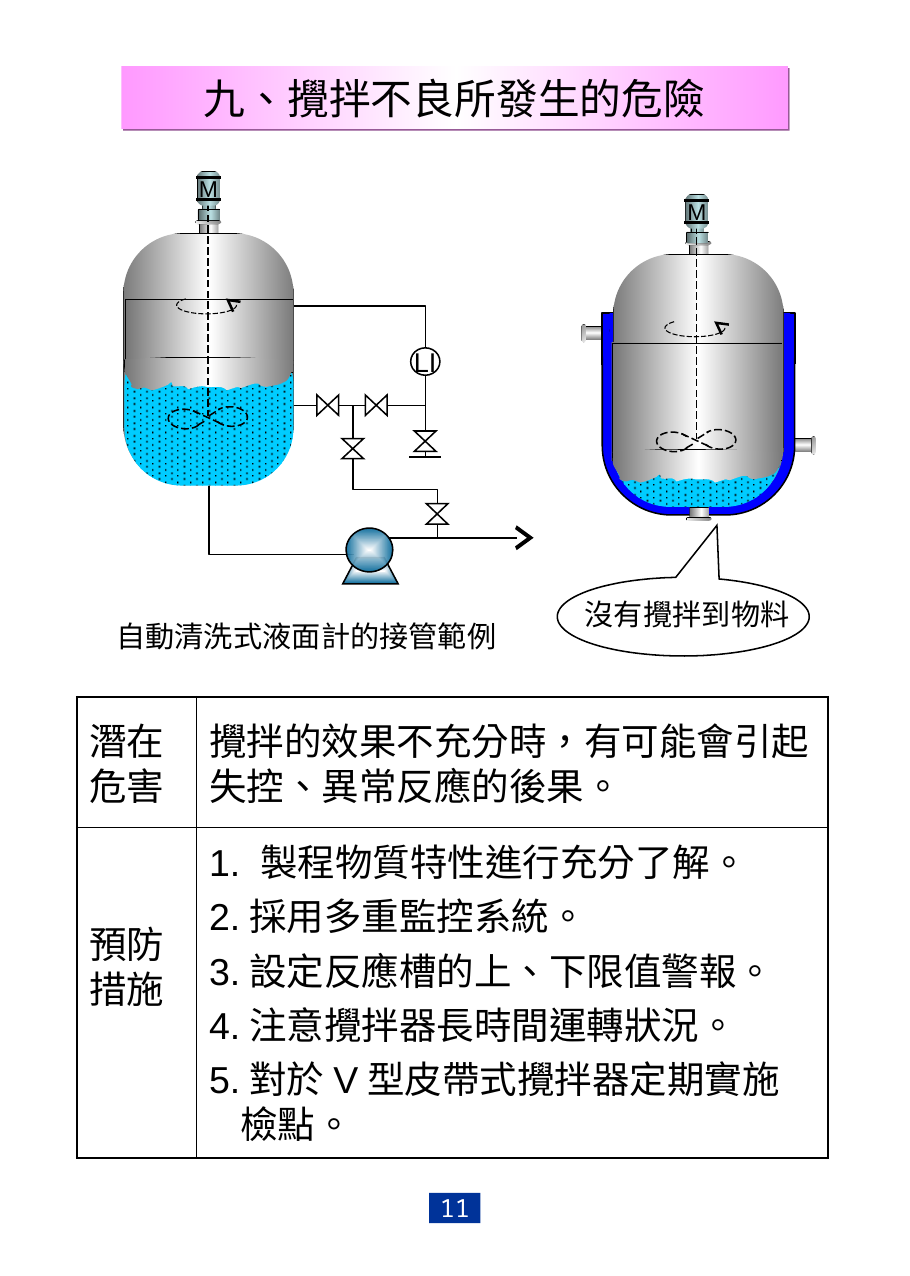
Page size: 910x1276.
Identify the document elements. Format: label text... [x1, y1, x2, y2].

text_box M [197, 179, 221, 198]
text_box M [197, 201, 220, 206]
text_box LI [410, 347, 440, 376]
text_box [426, 503, 448, 525]
text_box [581, 229, 816, 521]
text_box [316, 394, 339, 416]
text_box [365, 395, 388, 416]
table_cell 預防措施 [78, 828, 196, 1157]
text_box M [686, 224, 708, 229]
text_box M [197, 171, 220, 176]
table_header 攪拌的效果不充分時，有可能會引起失控、異常反應的後果。 [197, 698, 827, 827]
text_box M [685, 202, 709, 221]
text_box [123, 206, 294, 486]
text_box M [685, 193, 708, 199]
text_box 自動清洗式液面計的接管範例 [100, 610, 522, 662]
text_box 九、攪拌不良所發生的危險 [121, 66, 788, 129]
text_box [414, 430, 437, 452]
table_header 潛在危害 [78, 698, 196, 827]
text_box 11 [429, 1192, 481, 1224]
text_box [341, 438, 364, 459]
table_cell 1. 製程物質特性進行充分了解。 2.採用多重監控系統。 3.設定反應槽的上、下限值警報。 4.注意攪拌器長時間運轉狀況。 5.對於V型皮帶式攪拌器定期實施檢點。 [197, 828, 827, 1157]
text_box [342, 528, 399, 584]
text_box 沒有攪拌到物料 [561, 588, 814, 640]
